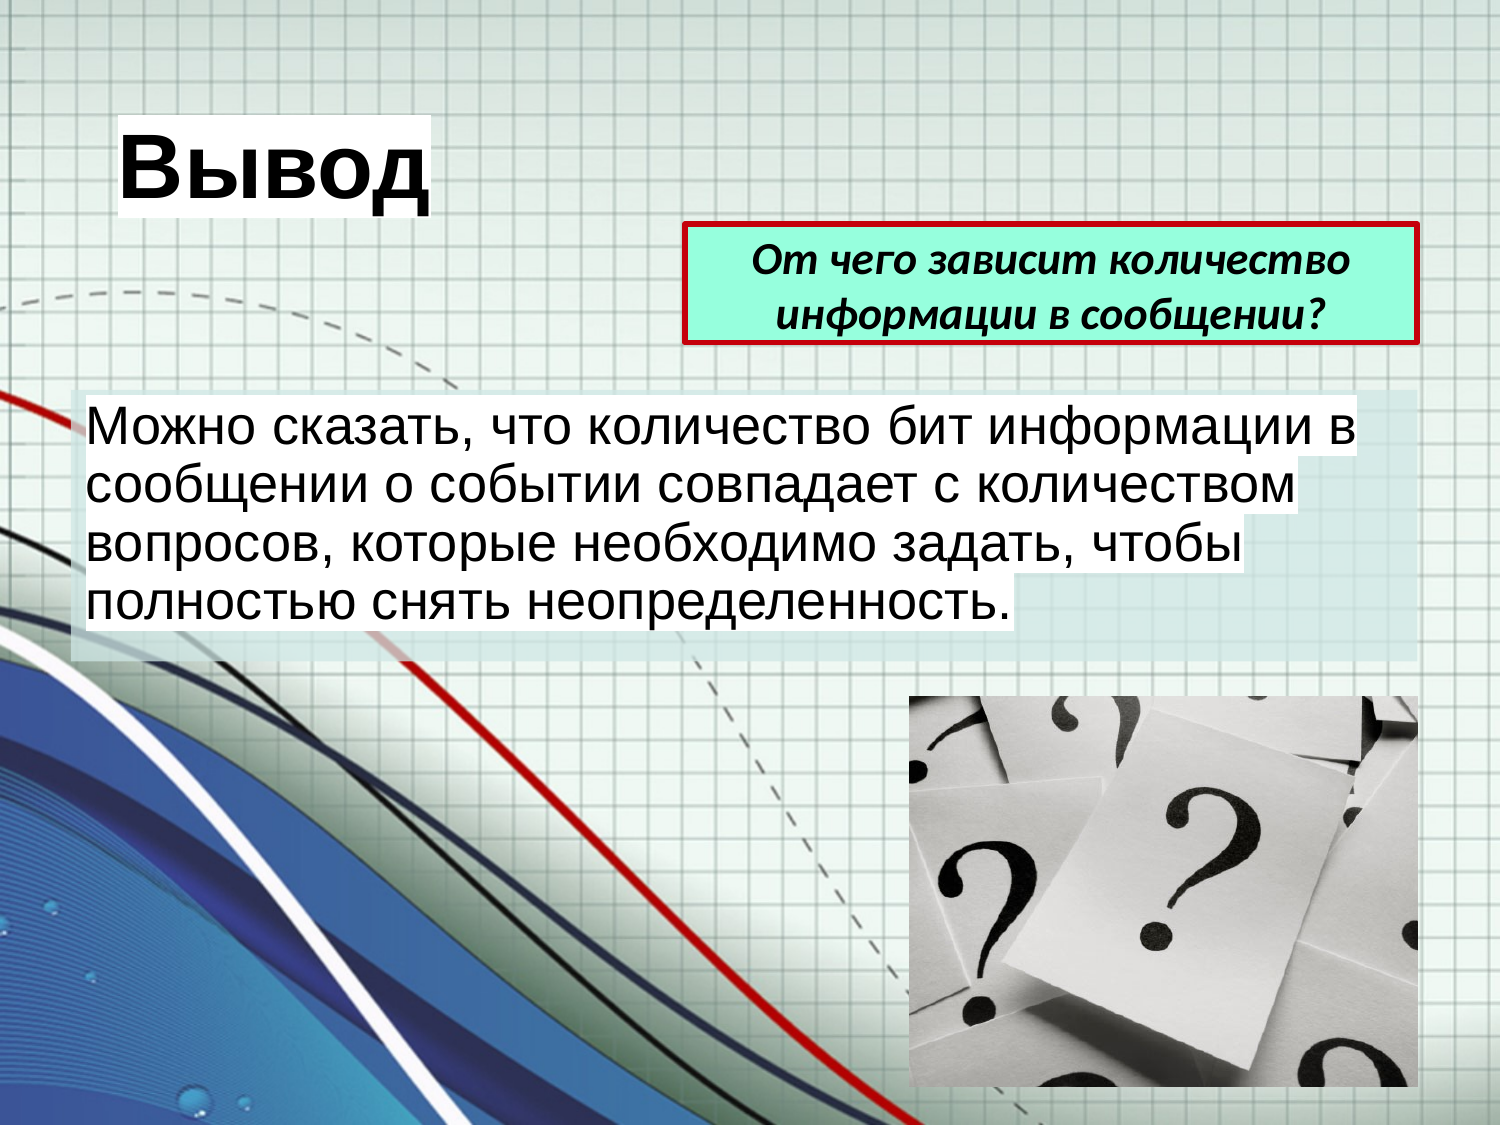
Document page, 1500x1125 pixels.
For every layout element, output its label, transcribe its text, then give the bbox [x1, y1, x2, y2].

list Можно сказать, что количество бит информа­ции в сообщении о событии совпадает с количеством вопросов, которые необ­ходимо задать, чтобы полностью снять неопределенность. [70, 389, 1418, 662]
text_box От чего зависит коли­чество информации в сообщении? [685, 224, 1418, 343]
picture [0, 0, 1500, 1125]
title Вывод [103, 59, 1397, 278]
